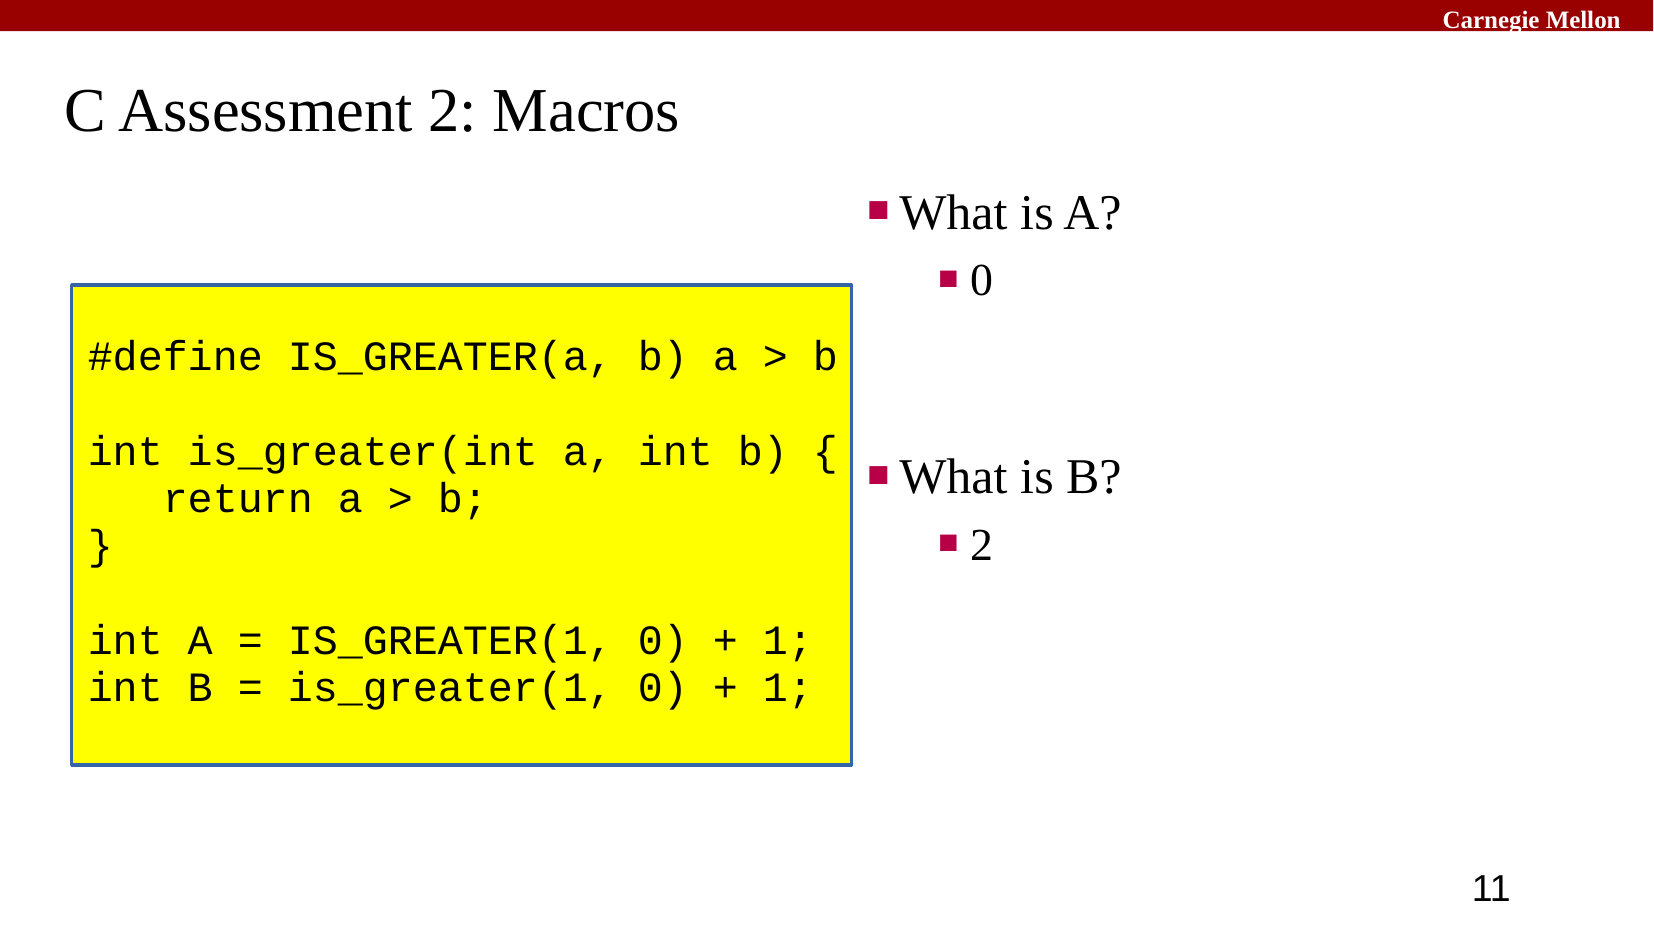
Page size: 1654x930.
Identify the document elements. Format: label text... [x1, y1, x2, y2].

list What is A? 0 What is B? 2 [851, 184, 1576, 859]
title C Assessment 2: Macros [64, 58, 1576, 163]
text_box #define IS_GREATER(a, b) a > b int is_greater(int a, int b) { return a > b; } int A = IS_GREATER(1, 0) + 1; int B = is_greater(1, 0) + 1; [71, 284, 852, 766]
